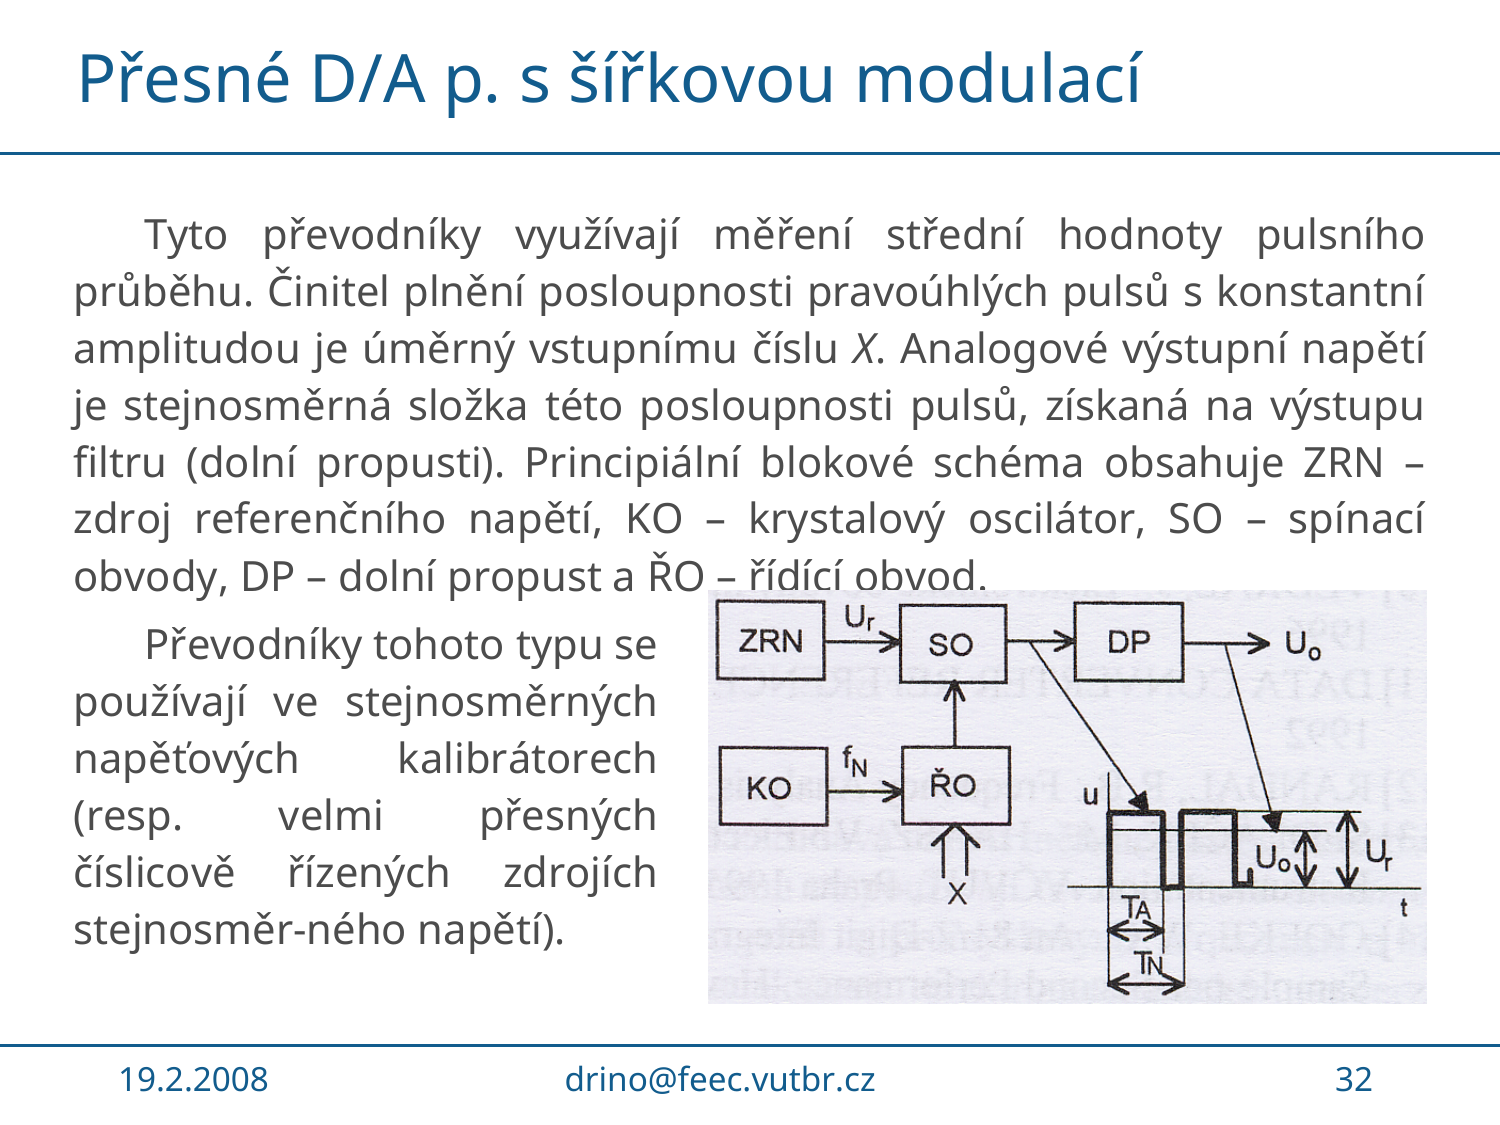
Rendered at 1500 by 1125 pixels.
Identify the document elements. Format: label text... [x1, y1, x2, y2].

text_box Tyto převodníky využívají měření střední hodnoty pulsního průběhu. Činitel plnění posloupnosti pravoúhlých pulsů s konstantní amplitudou je úměrný vstupnímu číslu X. Analogové výstupní napětí je stejnosměrná složka této posloupnosti pulsů, získaná na výstupu filtru (dolní propusti). Principiální blokové schéma obsahuje ZRN – zdroj referenčního napětí, KO – krystalový oscilátor, SO – spínací obvody, DP – dolní propust a ŘO – řídící obvod. Převodníky tohoto typu se používají ve stejnosměrných napěťových kalibrátorech (resp. velmi přesných číslicově řízených zdrojích stejnosměr-ného napětí). [59, 196, 1442, 965]
picture [708, 590, 1427, 1004]
text_box drino@feec.vutbr.cz [454, 1049, 987, 1125]
title Přesné D/A p. s šířkovou modulací [0, 0, 1500, 152]
text_box 19.2.2008 [103, 1049, 432, 1125]
text_box 21 [1075, 1049, 1388, 1125]
